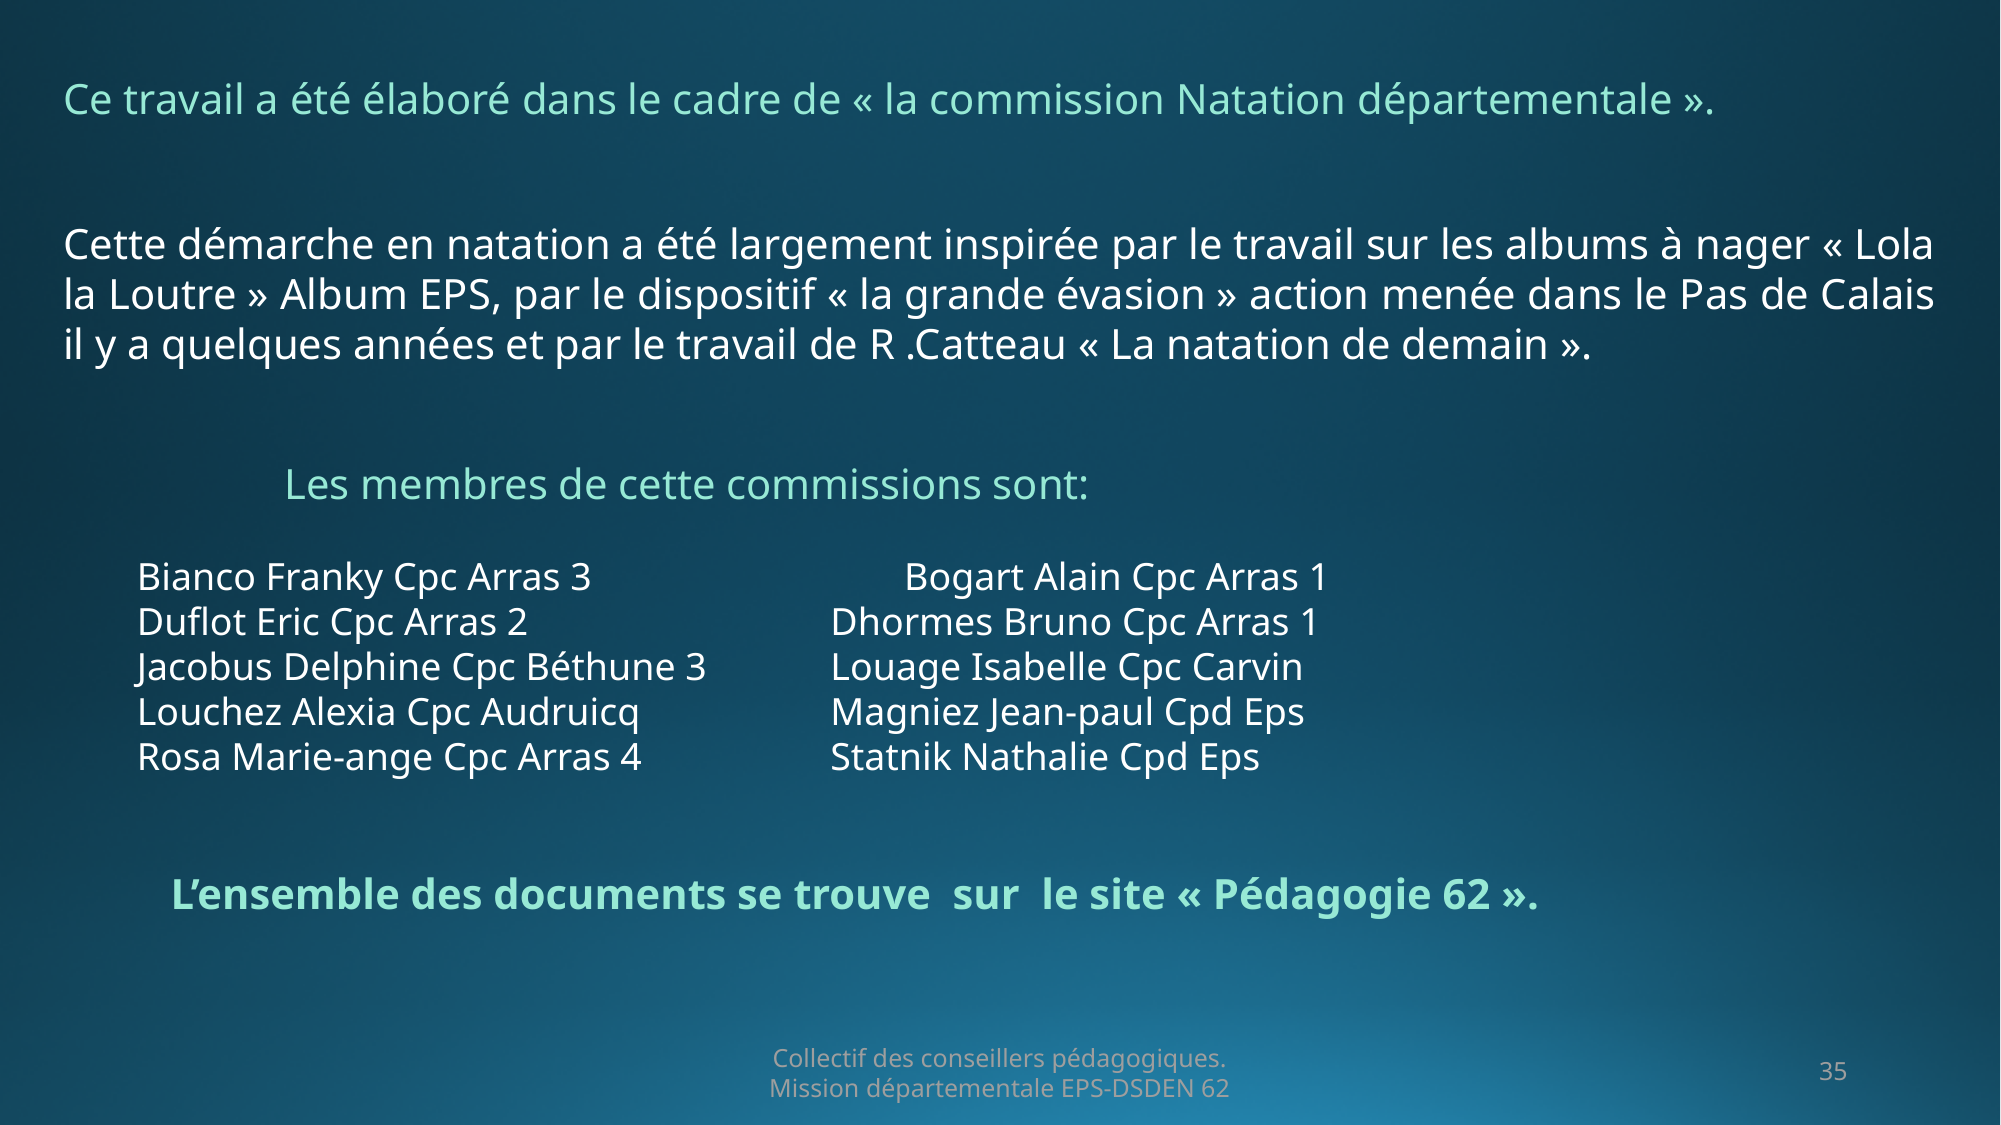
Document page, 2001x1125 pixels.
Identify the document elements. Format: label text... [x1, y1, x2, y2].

text_box Collectif des conseillers pédagogiques. Mission départementale EPS-DSDEN 62 [662, 1042, 1338, 1103]
text_box <numéro> [1412, 1042, 1863, 1103]
text_box Ce travail a été élaboré dans le cadre de « la commission Natation départementale ». Cette démarche en natation a été largement inspirée par le travail sur les albums à nager « Lola la Loutre » Album EPS, par le dispositif « la grande évasion » action menée dans le Pas de Calais il y a quelques années et par le travail de R .Catteau « La natation de demain ». Les membres de cette commissions sont: Bianco Franky Cpc Arras 3 Bogart Alain Cpc Arras 1 Duflot Eric Cpc Arras 2 Dhormes Bruno Cpc Arras 1 Jacobus Delphine Cpc Béthune 3 Louage Isabelle Cpc Carvin Louchez Alexia Cpc Audruicq Magniez Jean-paul Cpd Eps Rosa Marie-ange Cpc Arras 4 Statnik Nathalie Cpd Eps L’ensemble des documents se trouve sur le site « Pédagogie 62 ». [48, 65, 1952, 941]
picture [0, 0, 2001, 1125]
